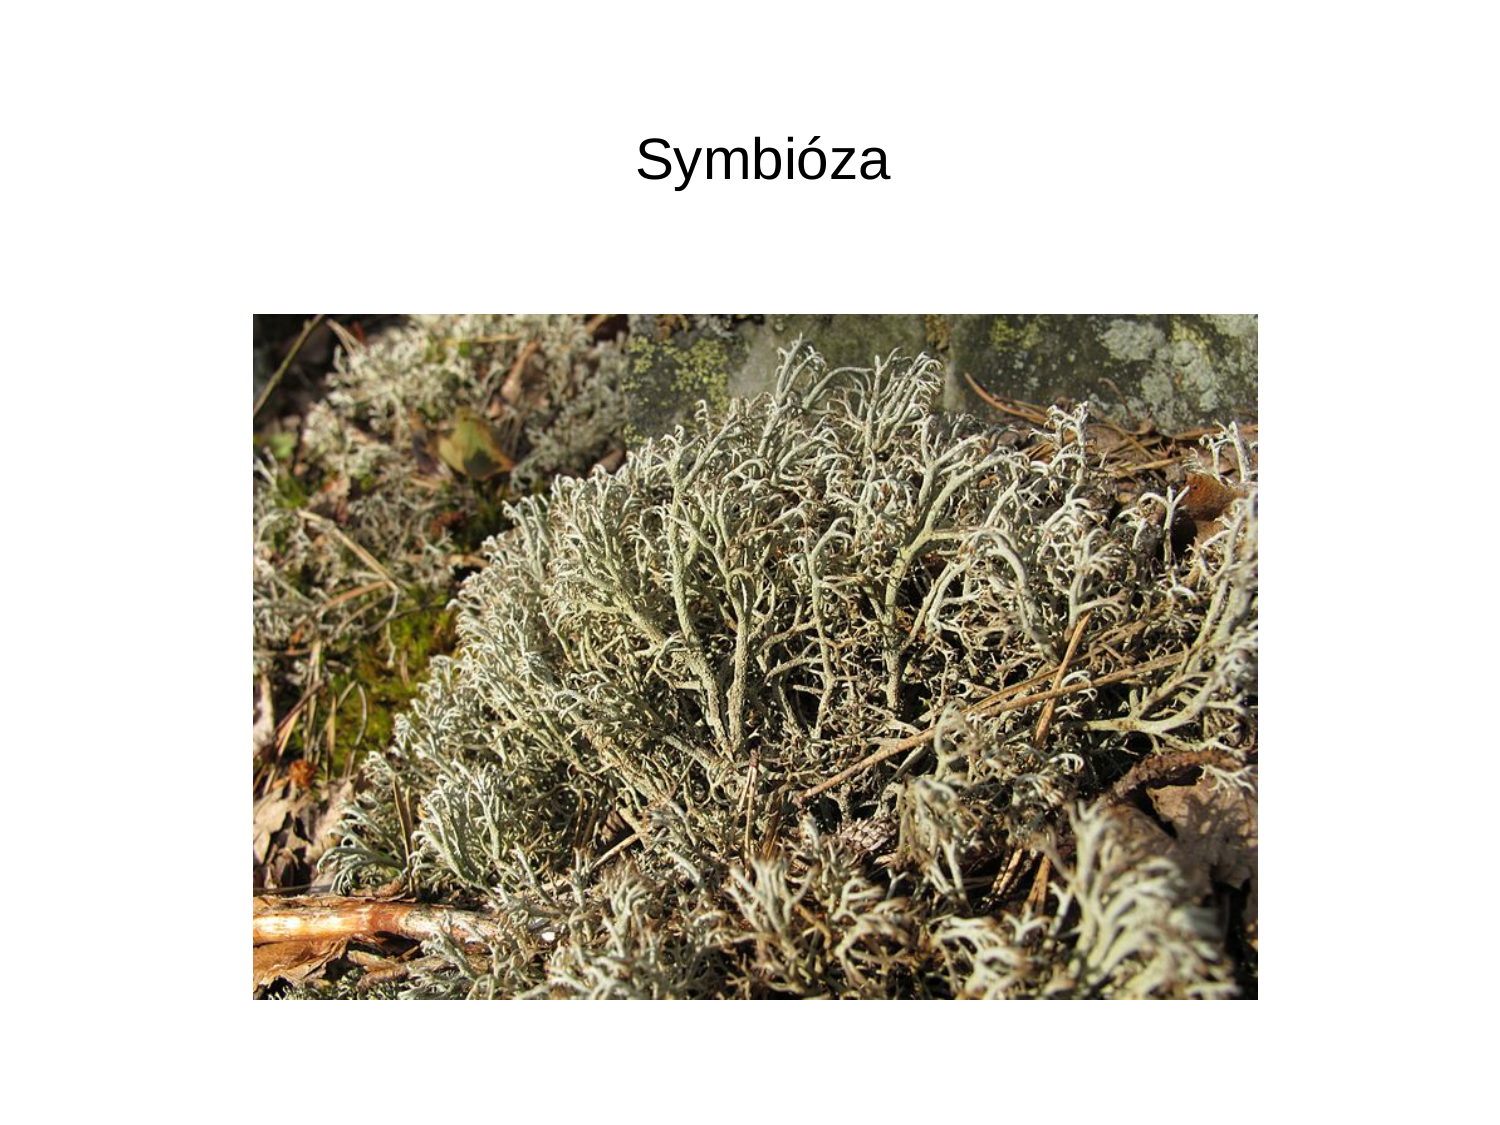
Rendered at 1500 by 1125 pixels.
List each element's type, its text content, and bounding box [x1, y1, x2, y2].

picture [253, 314, 1258, 1000]
text_box Symbióza [620, 113, 907, 200]
